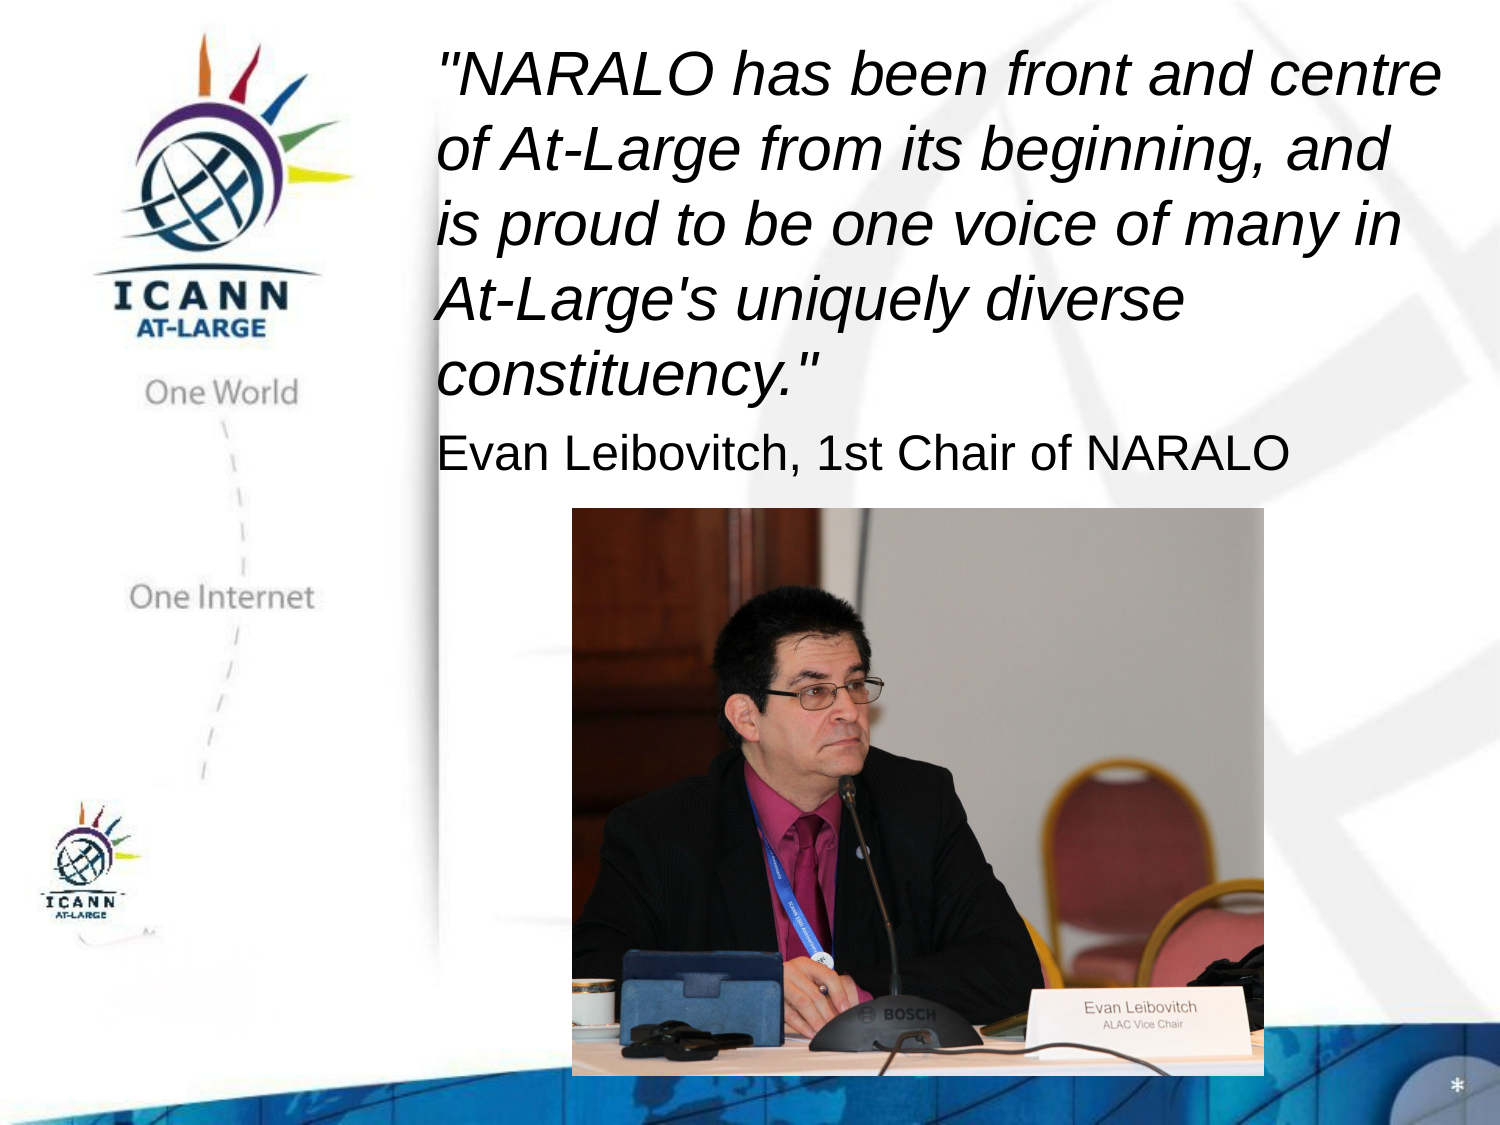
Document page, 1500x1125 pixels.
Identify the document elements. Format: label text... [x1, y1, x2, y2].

picture [0, 0, 1500, 1125]
text_box "NARALO has been front and centre of At-Large from its beginning, and is proud to be one voice of many in At-Large's uniquely diverse constituency." Evan Leibovitch, 1st Chair of NARALO [421, 17, 1468, 462]
